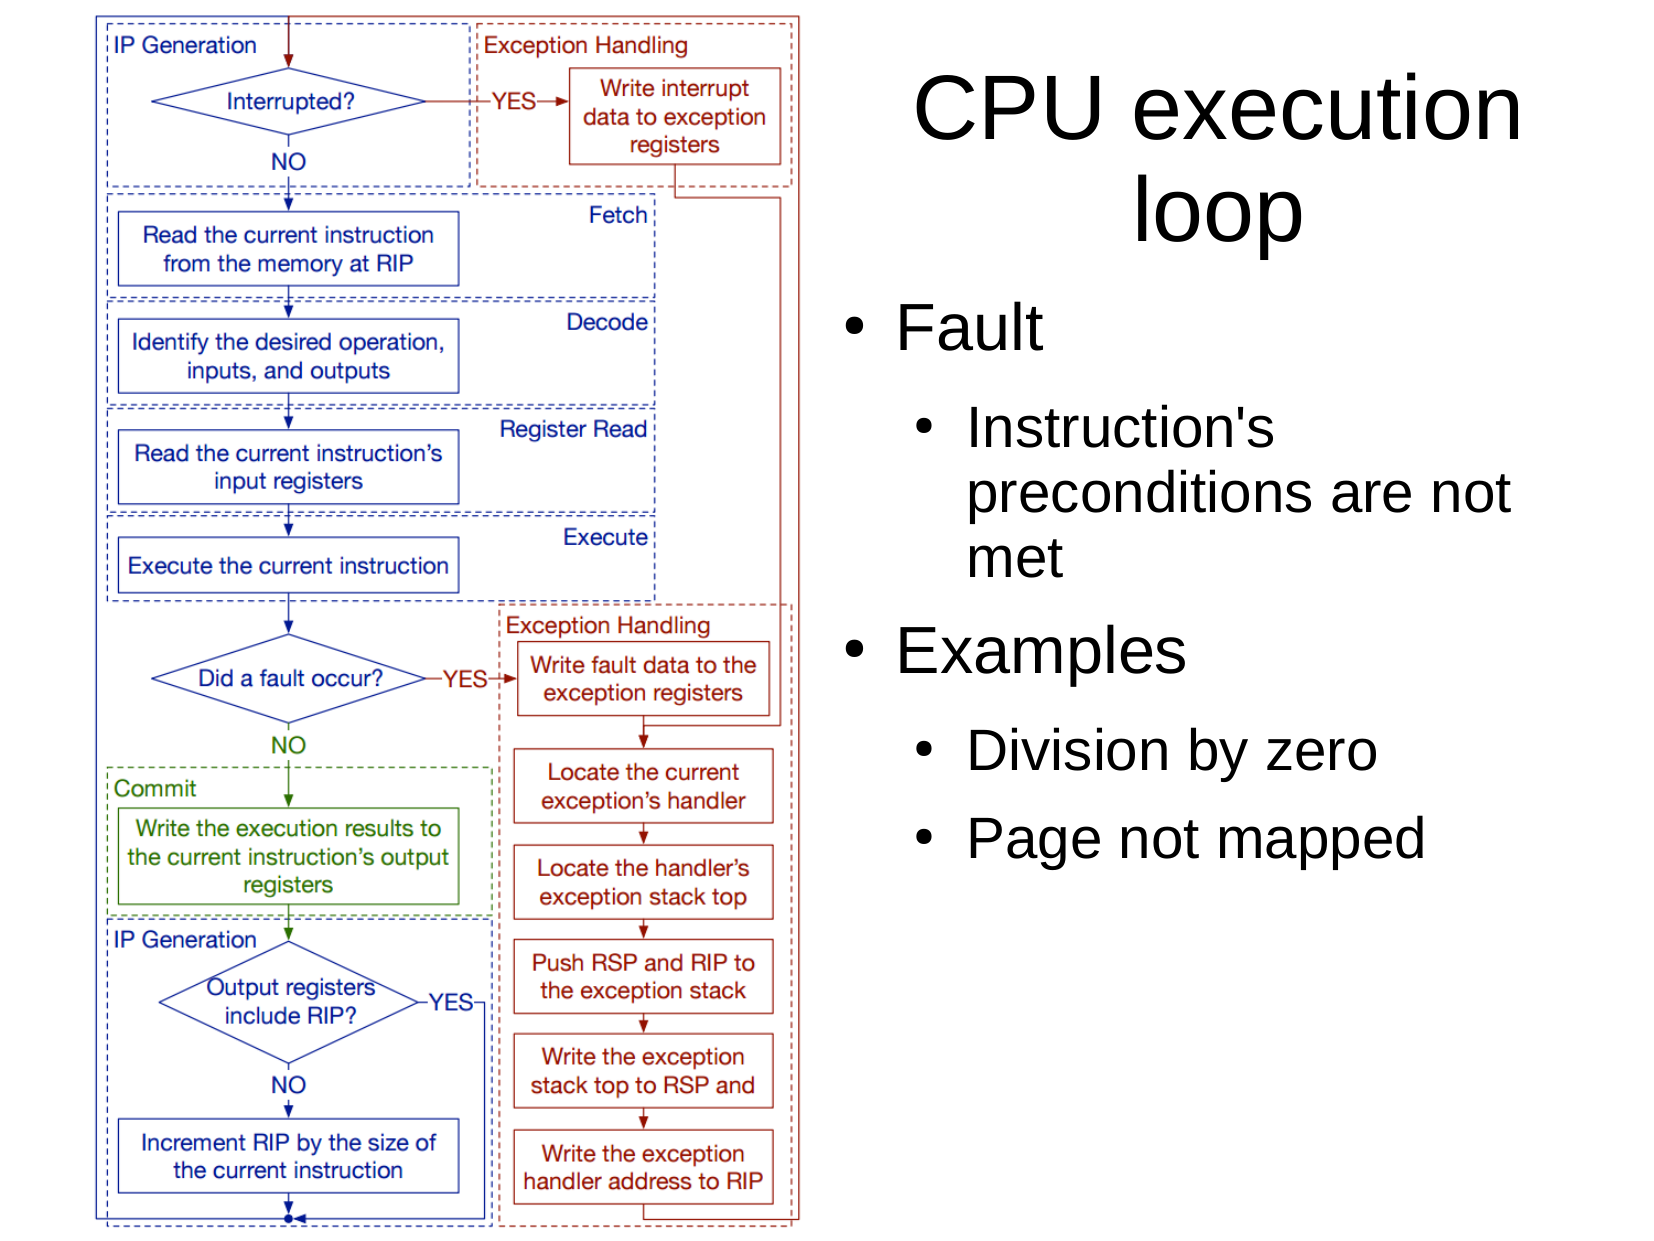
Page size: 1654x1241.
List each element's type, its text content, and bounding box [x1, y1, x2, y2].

title CPU execution loop [862, 55, 1576, 263]
list Fault Instruction's preconditions are not met Examples Division by zero Page not mapped [825, 290, 1571, 1010]
picture [75, 0, 817, 1241]
